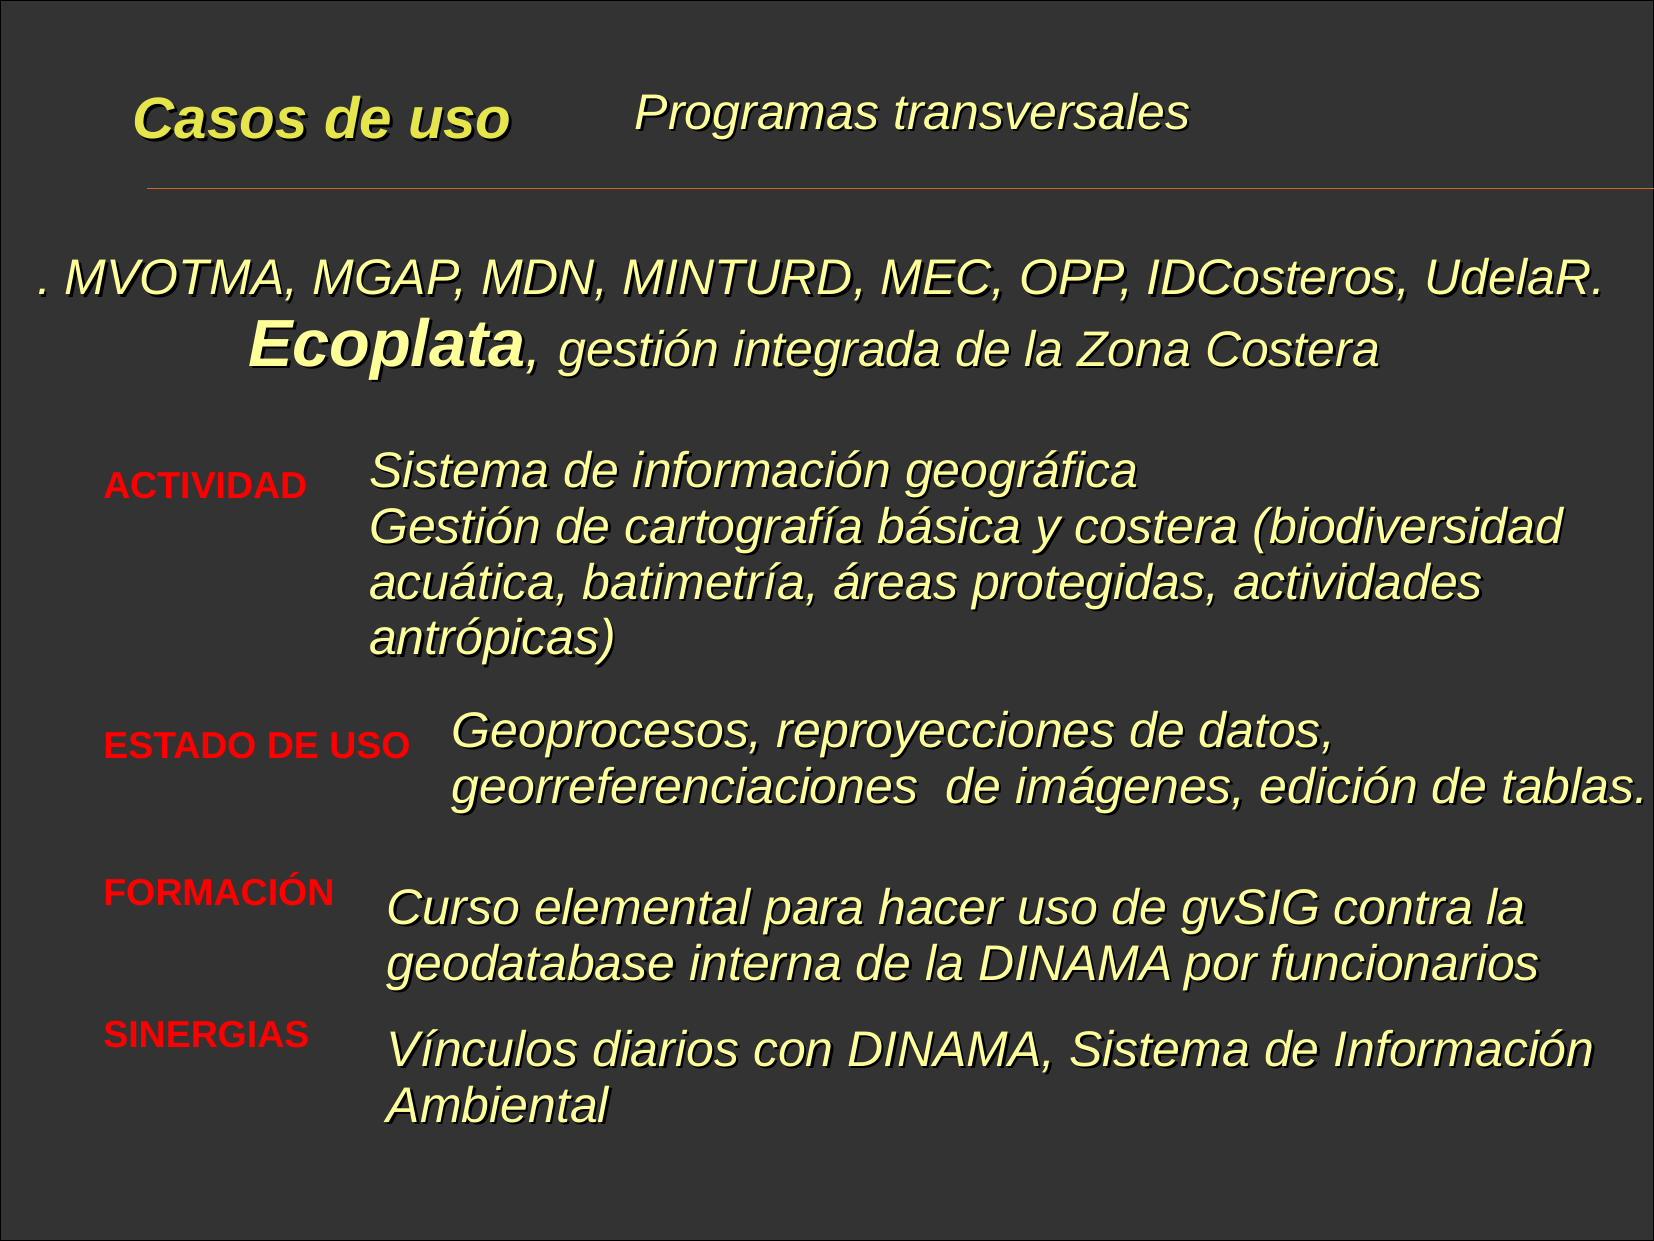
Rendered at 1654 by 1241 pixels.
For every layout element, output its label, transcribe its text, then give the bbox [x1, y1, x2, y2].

text_box ESTADO DE USO [88, 716, 437, 774]
text_box Vínculos diarios con DINAMA, Sistema de Información Ambiental [372, 1013, 1654, 1141]
text_box FORMACIÓN [88, 864, 502, 922]
text_box [0, 0, 1654, 1241]
text_box Programas transversales [620, 77, 1477, 148]
text_box Sistema de información geográfica Gestión de cartografía básica y costera (biodiversidad acuática, batimetría, áreas protegidas, actividades antrópicas) [354, 435, 1654, 673]
text_box . MVOTMA, MGAP, MDN, MINTURD, MEC, OPP, IDCosteros, UdelaR. Ecoplata, gestión integrada de la Zona Costera [11, 242, 1654, 388]
text_box Geoprocesos, reproyecciones de datos, georreferenciaciones de imágenes, edición de tablas. [437, 694, 1654, 822]
text_box SINERGIAS [88, 1006, 502, 1063]
text_box ACTIVIDAD [88, 456, 354, 514]
text_box Curso elemental para hacer uso de gvSIG contra la geodatabase interna de la DINAMA por funcionarios [372, 872, 1654, 999]
text_box Casos de uso [118, 78, 1536, 169]
